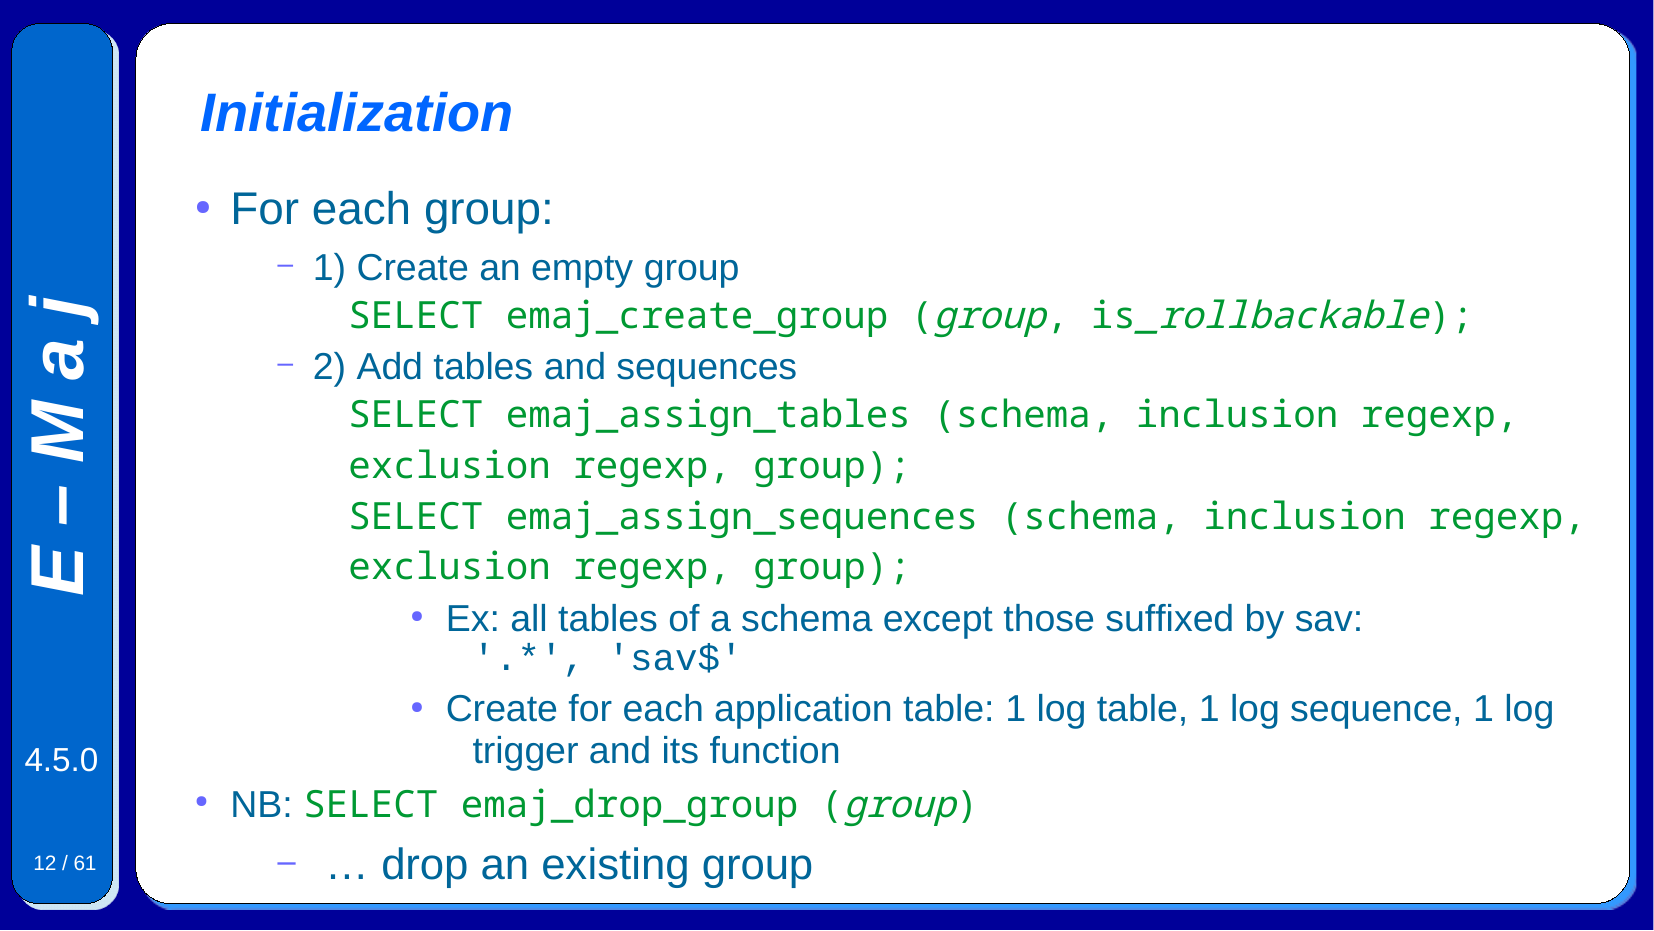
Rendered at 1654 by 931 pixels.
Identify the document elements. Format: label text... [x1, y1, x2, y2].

title Initialization [200, 34, 1575, 183]
list For each group: 1) Create an empty group SELECT emaj_create_group (group, is_rollbackable); 2) Add tables and sequences SELECT emaj_assign_tables (schema, inclusion regexp, exclusion regexp, group); SELECT emaj_assign_sequences (schema, inclusion regexp, exclusion regexp, group); Ex: all tables of a schema except those suffixed by sav: '.*', 'sav$' Create for each application table: 1 log table, 1 log sequence, 1 log trigger and its function NB: SELECT emaj_drop_group (group) … drop an existing group [177, 183, 1587, 888]
